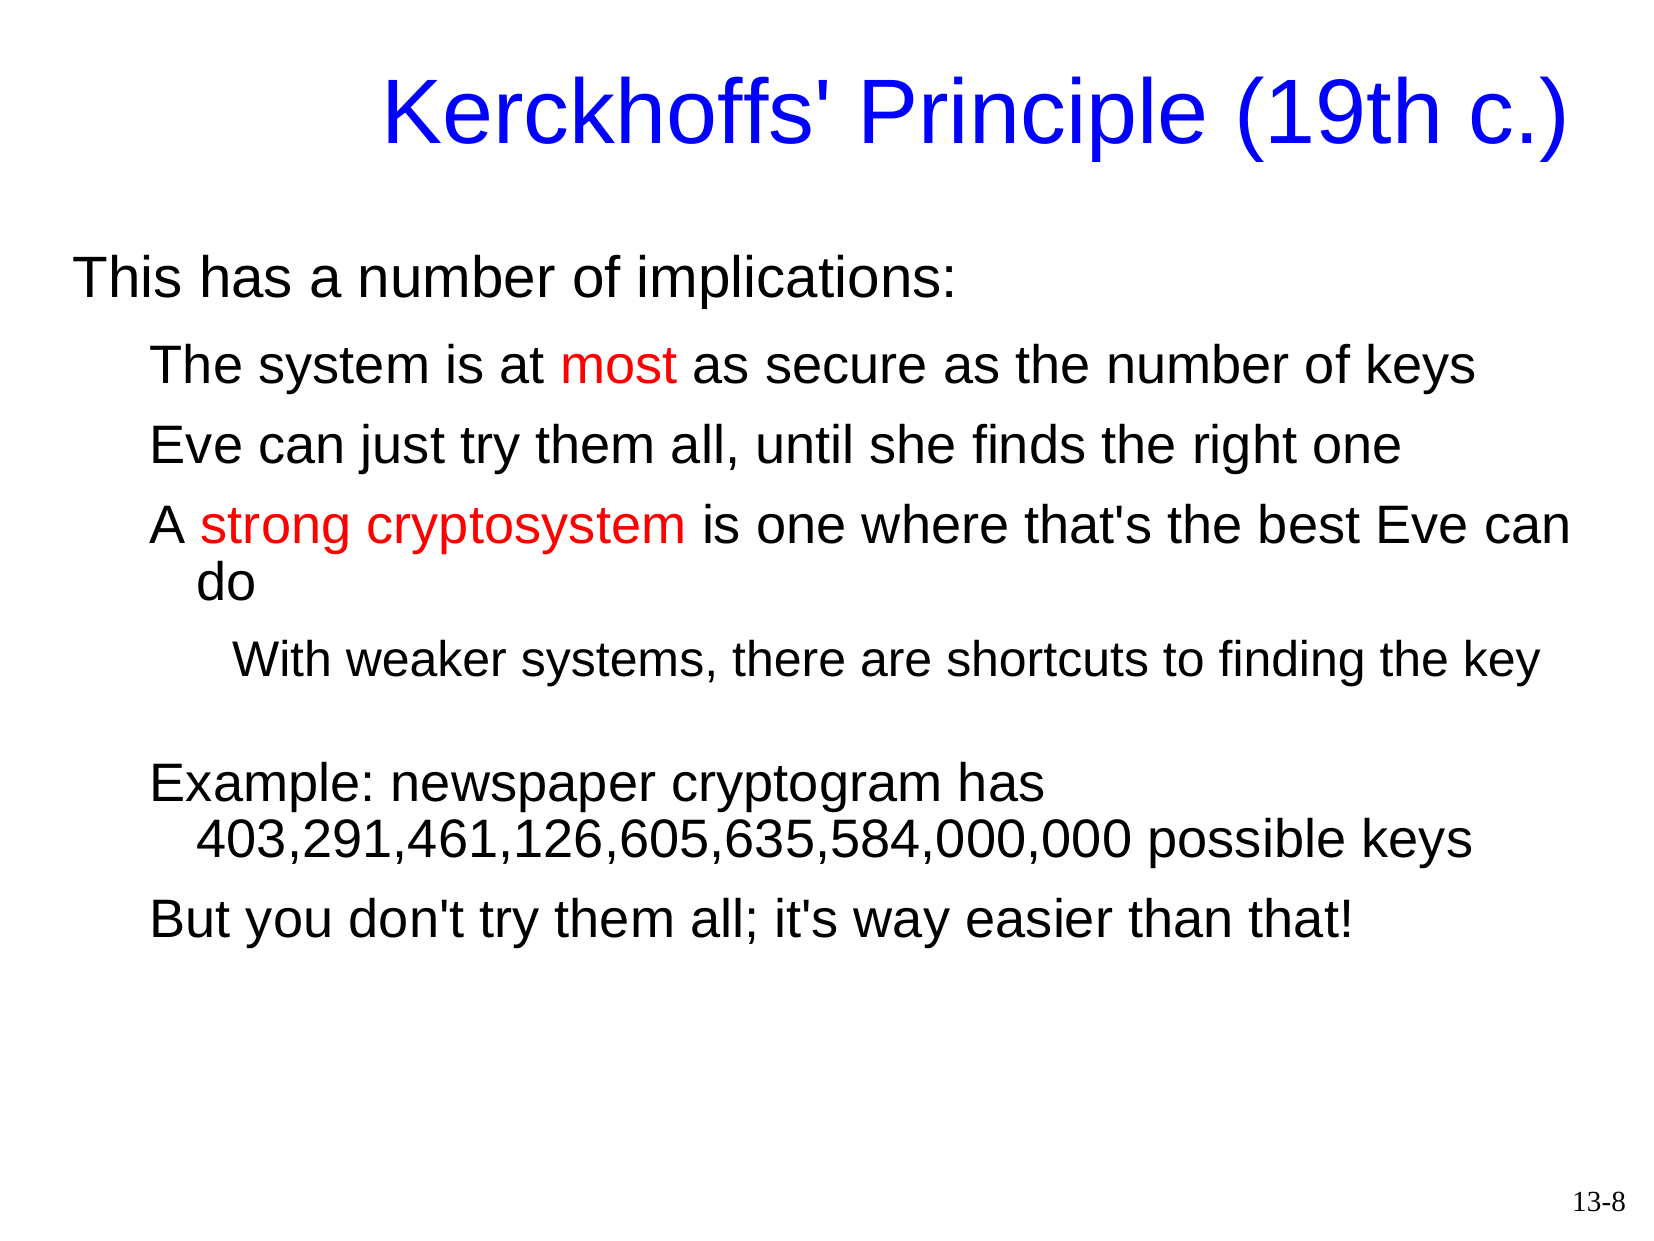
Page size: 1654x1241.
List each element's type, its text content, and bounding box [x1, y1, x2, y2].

title Kerckhoffs' Principle (19th c.) [84, 11, 1573, 219]
list This has a number of implications: The system is at most as secure as the number of keys Eve can just try them all, until she finds the right one A strong cryptosystem is one where that's the best Eve can do With weaker systems, there are shortcuts to finding the key Example: newspaper cryptogram has 403,291,461,126,605,635,584,000,000 possible keys But you don't try them all; it's way easier than that! [55, 248, 1607, 1031]
